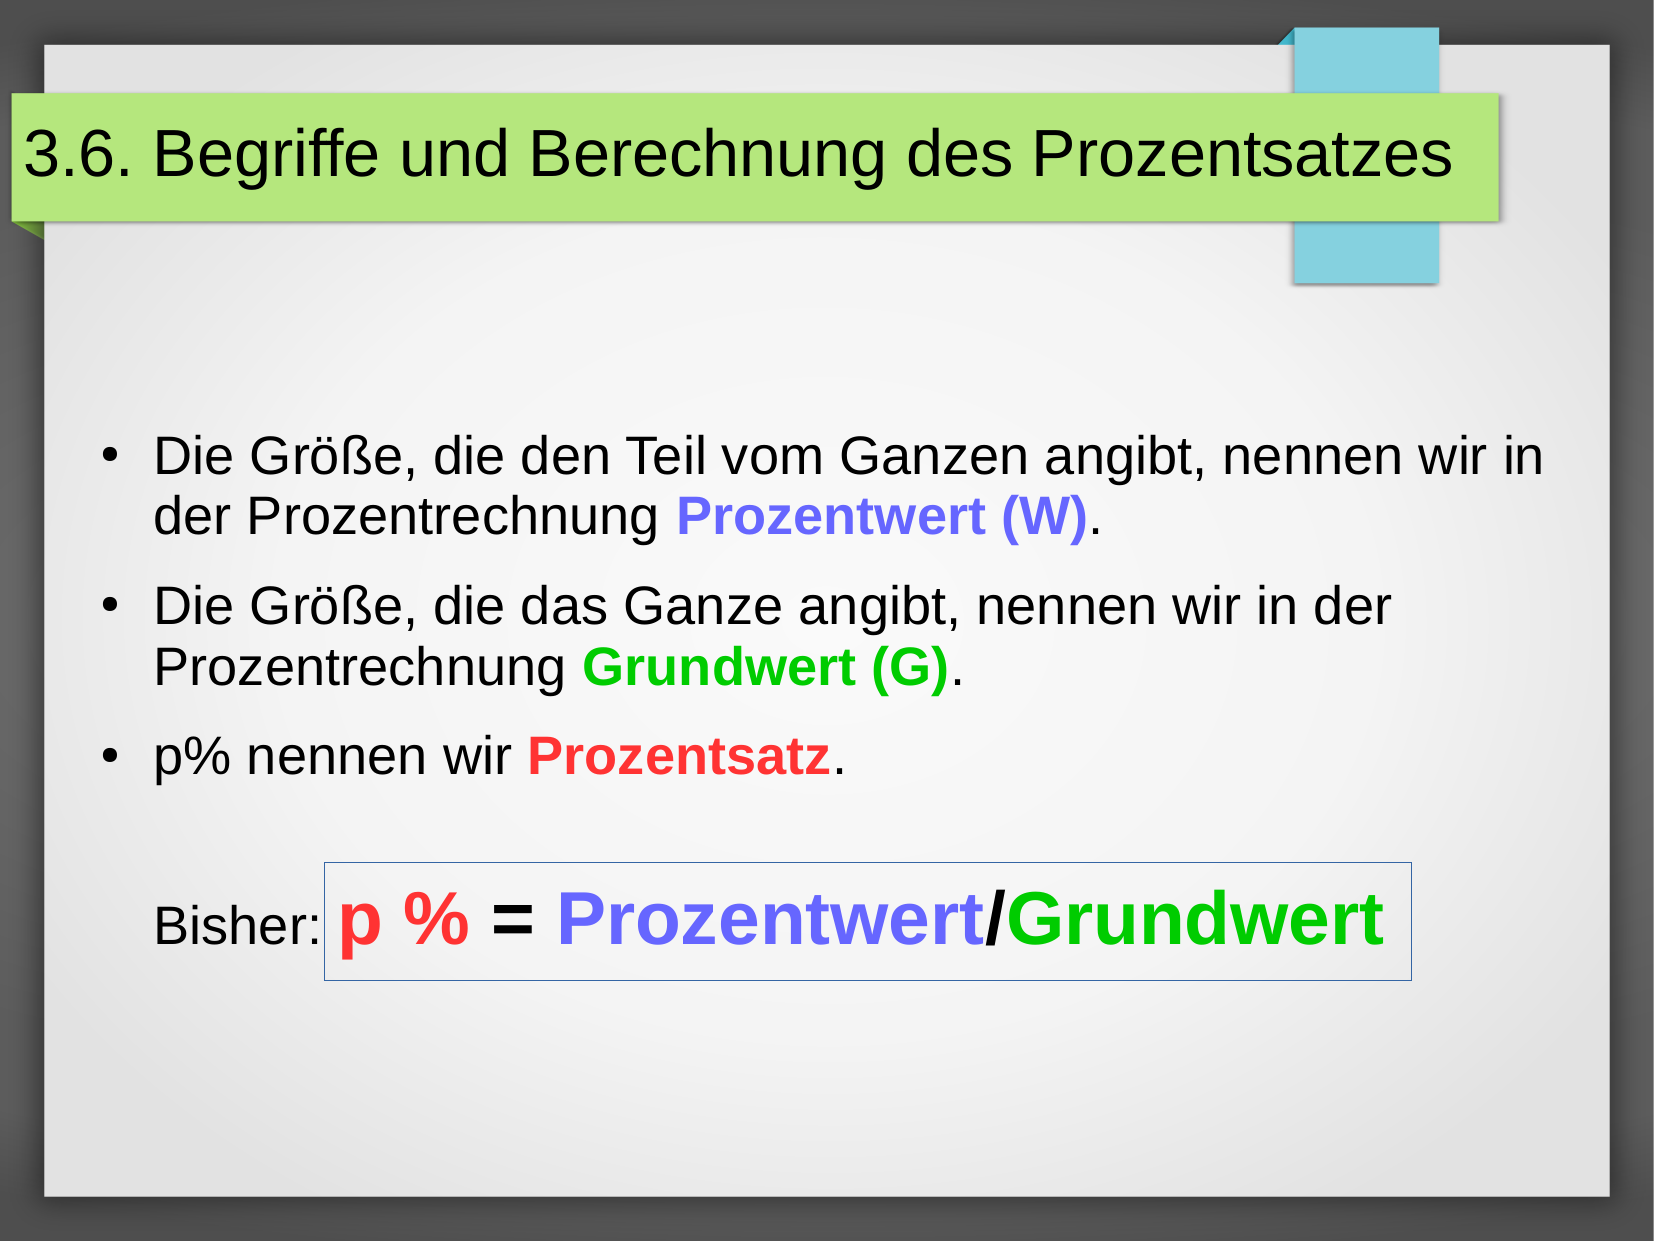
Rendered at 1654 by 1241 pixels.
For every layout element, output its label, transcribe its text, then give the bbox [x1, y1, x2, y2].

text_box [324, 862, 1412, 981]
picture [0, 0, 1654, 1241]
list Die Größe, die den Teil vom Ganzen angibt, nennen wir in der Prozentrechnung Prozentwert (W). Die Größe, die das Ganze angibt, nennen wir in der Prozentrechnung Grundwert (G). p% nennen wir Prozentsatz. Bisher: p % = Prozentwert/Grundwert [82, 425, 1571, 1145]
title 3.6. Begriffe und Berechnung des Prozentsatzes [23, 69, 1512, 238]
